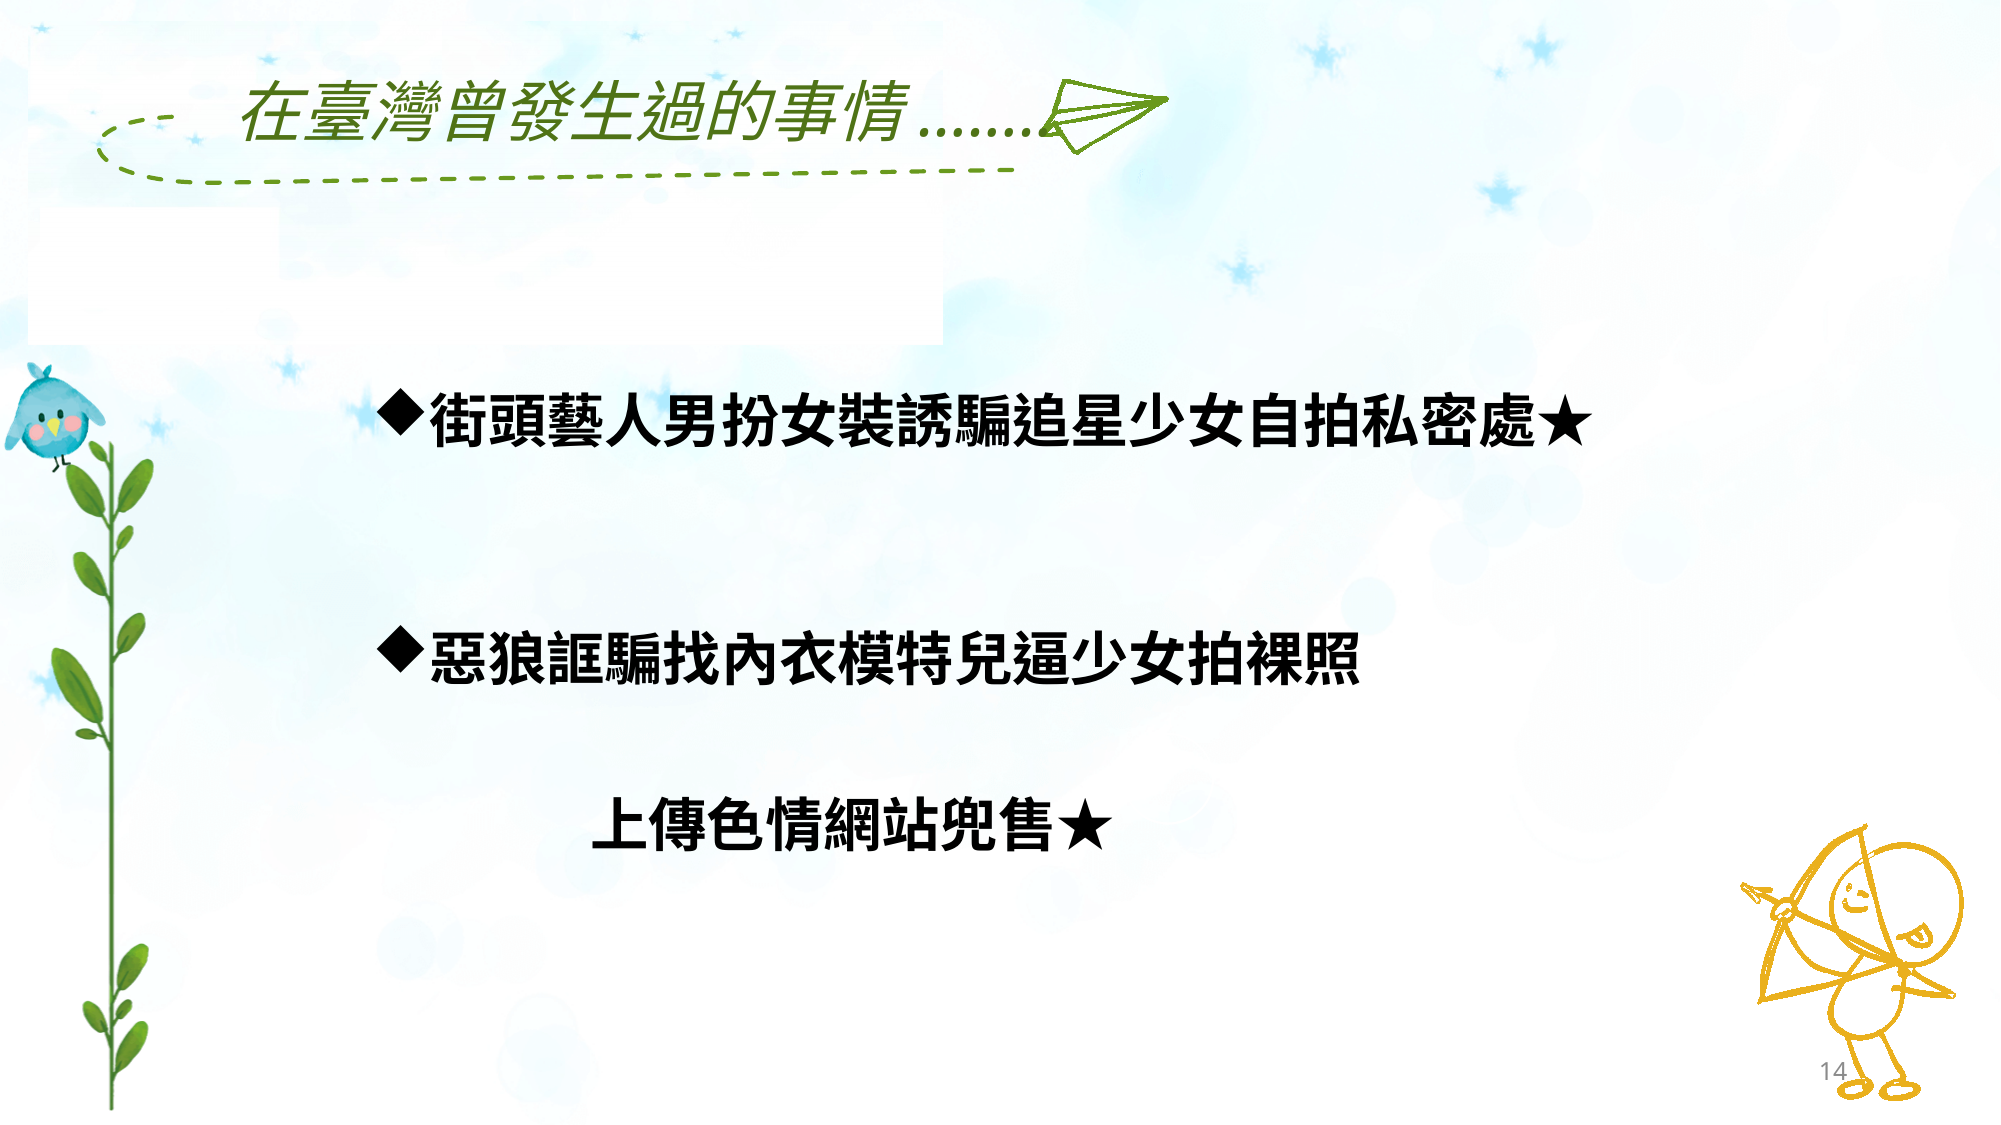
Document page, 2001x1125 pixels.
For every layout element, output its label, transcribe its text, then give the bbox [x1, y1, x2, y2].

text_box [1740, 823, 1964, 1101]
text_box [1863, 1071, 1874, 1097]
picture [0, 0, 943, 1125]
text_box 街頭藝人男扮女裝誘騙追星少女自拍私密處★ 惡狼誆騙找內衣模特兒逼少女拍裸照 上傳色情網站兜售★ [356, 351, 1642, 971]
text_box 在臺灣曾發生過的事情........ [220, 62, 1070, 157]
text_box [1070, 79, 1169, 155]
slide_number <編號> [1412, 1042, 1863, 1103]
